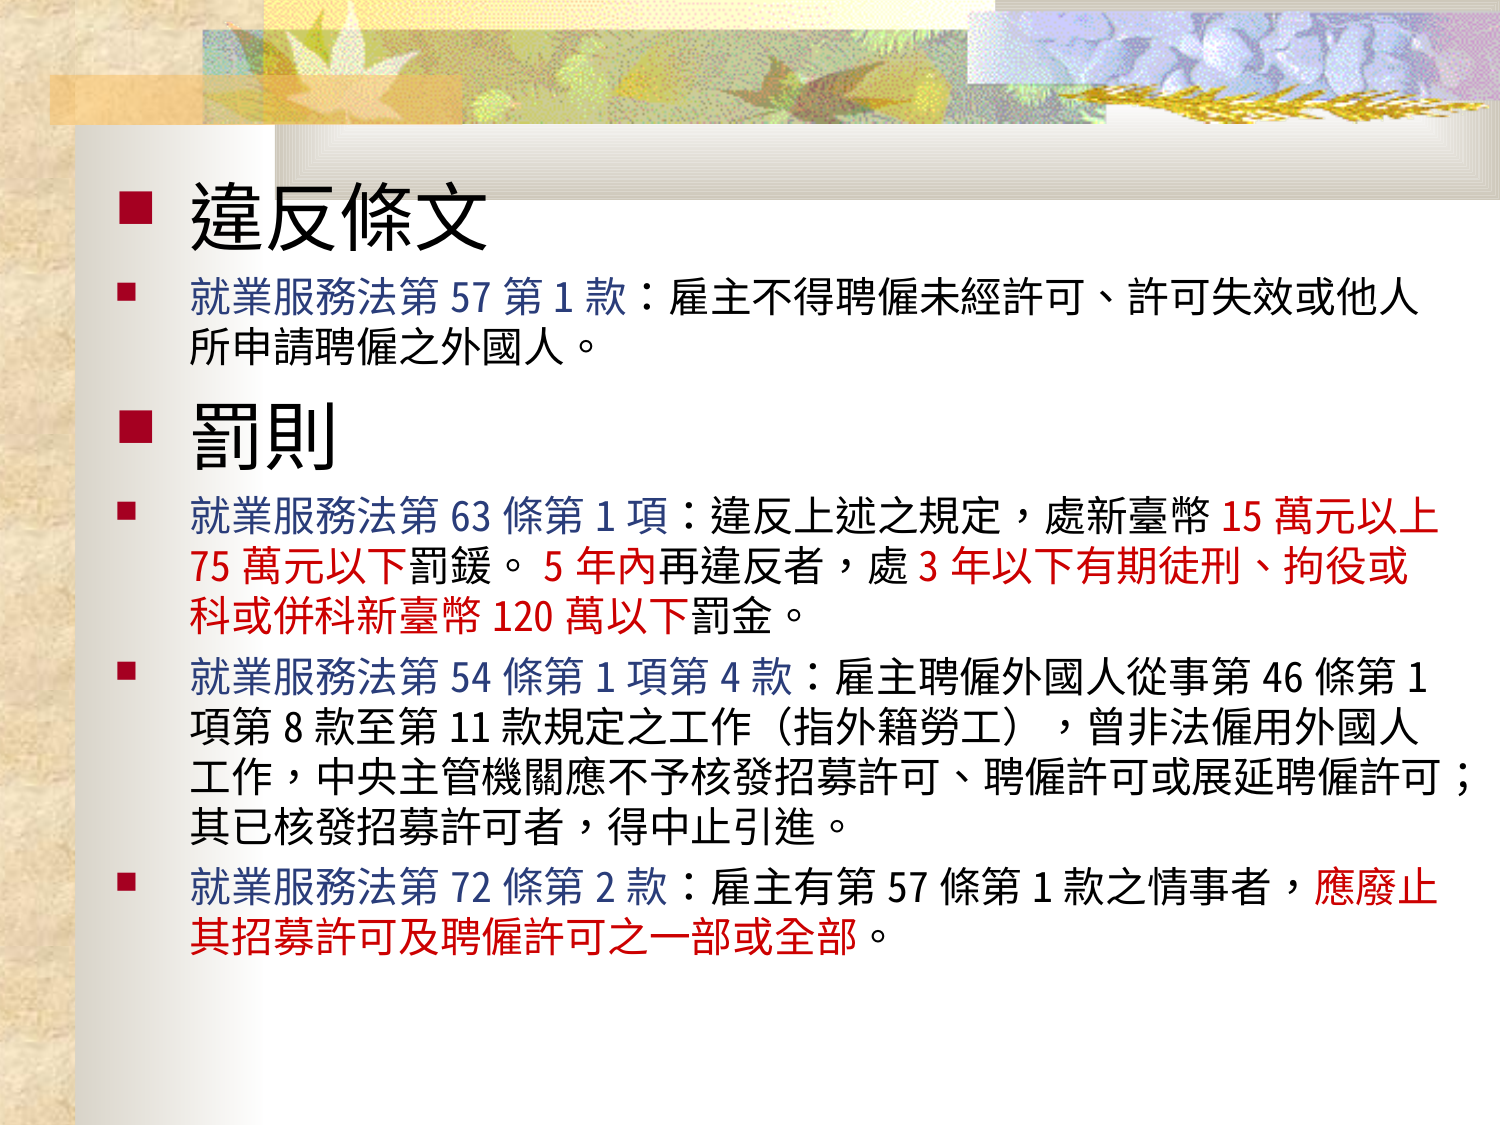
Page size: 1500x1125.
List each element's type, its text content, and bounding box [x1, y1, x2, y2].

picture [0, 0, 1500, 1125]
list 違反條文 就業服務法第57第1款：雇主不得聘僱未經許可、許可失效或他人所申請聘僱之外國人。 罰則 就業服務法第63條第1項：違反上述之規定，處新臺幣15萬元以上75萬元以下罰鍰。5年內再違反者，處3年以下有期徒刑、拘役或科或併科新臺幣120萬以下罰金。 就業服務法第54條第1項第4款：雇主聘僱外國人從事第46條第1項第8款至第11款規定之工作（指外籍勞工），曾非法僱用外國人工作，中央主管機關應不予核發招募許可、聘僱許可或展延聘僱許可；其已核發招募許可者，得中止引進。 就業服務法第72條第2款：雇主有第57條第1款之情事者，應廢止其招募許可及聘僱許可之一部或全部。 [99, 162, 1463, 1075]
